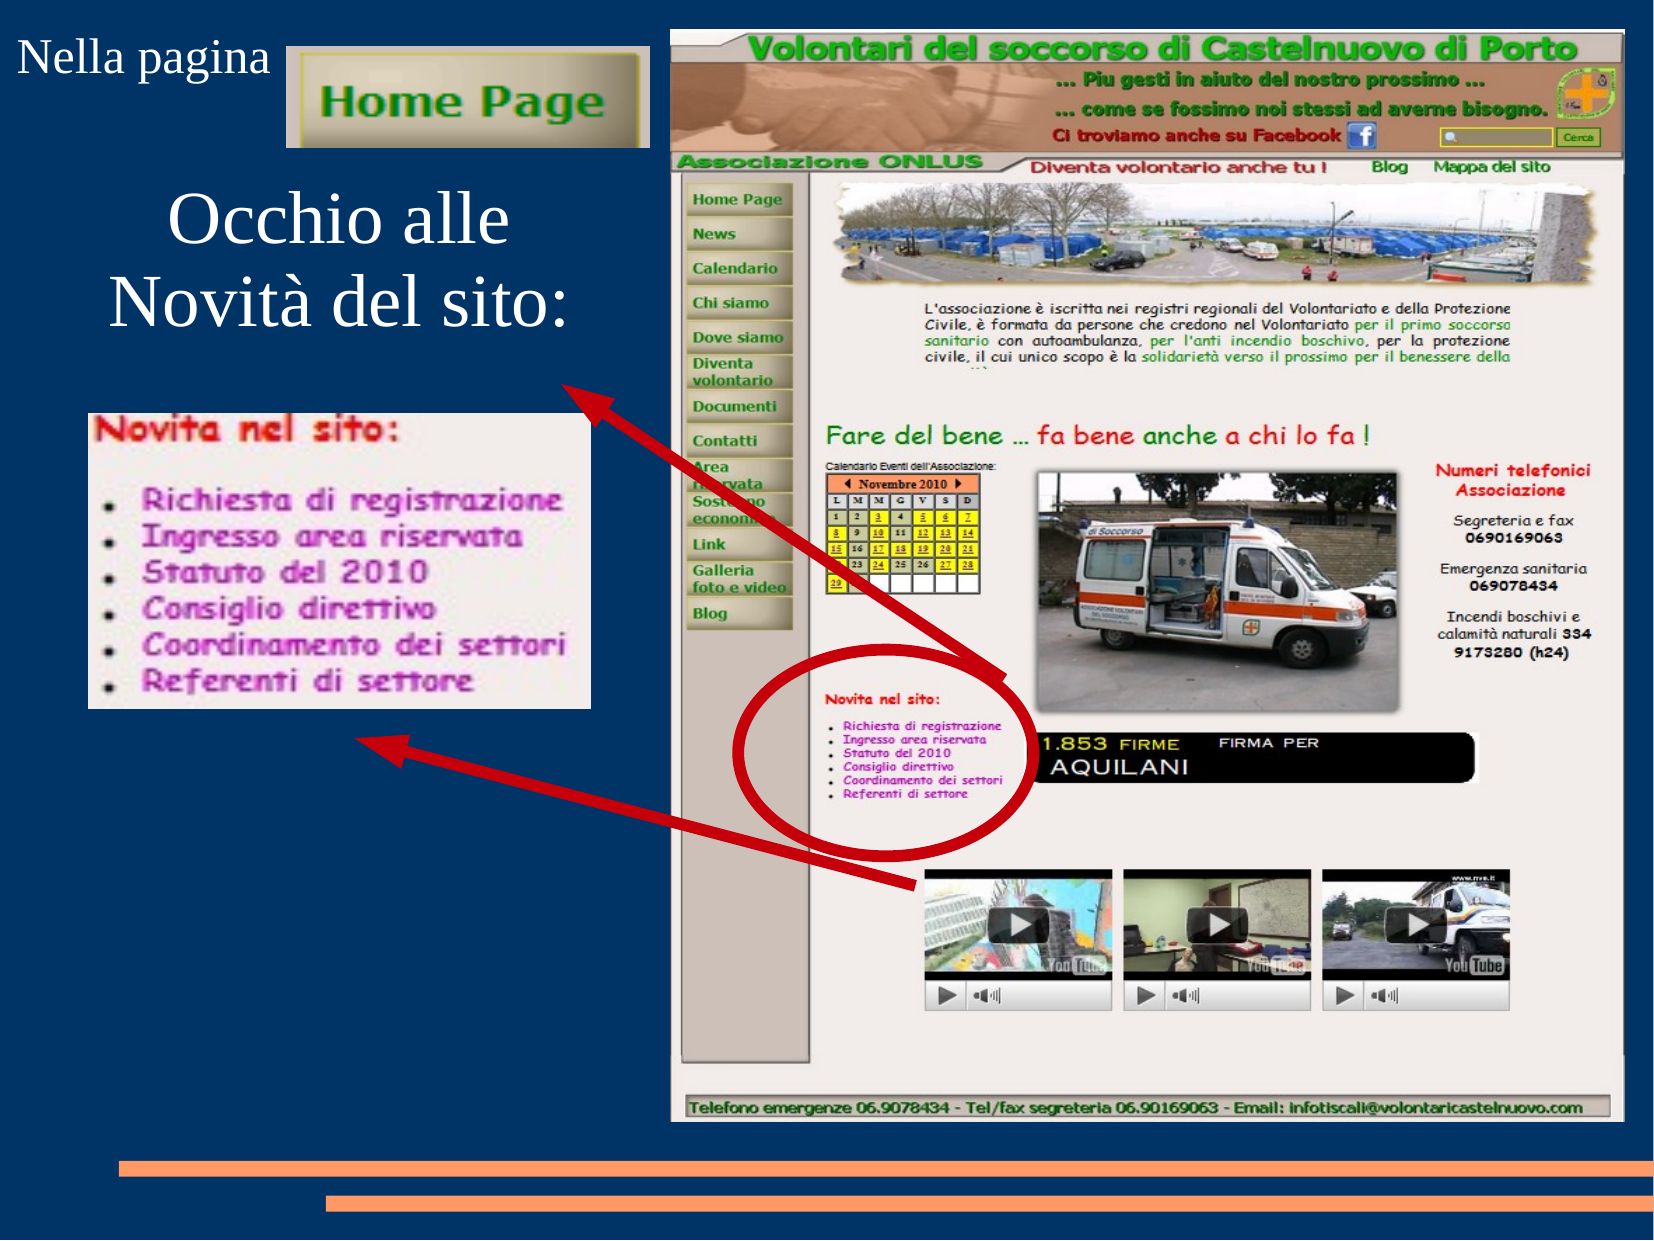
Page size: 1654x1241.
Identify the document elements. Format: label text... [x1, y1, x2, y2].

text_box Nella pagina [16, 29, 287, 143]
text_box Occhio alle Novità del sito: [88, 177, 591, 384]
picture [286, 46, 650, 148]
picture [88, 413, 591, 709]
picture [670, 29, 1625, 1123]
